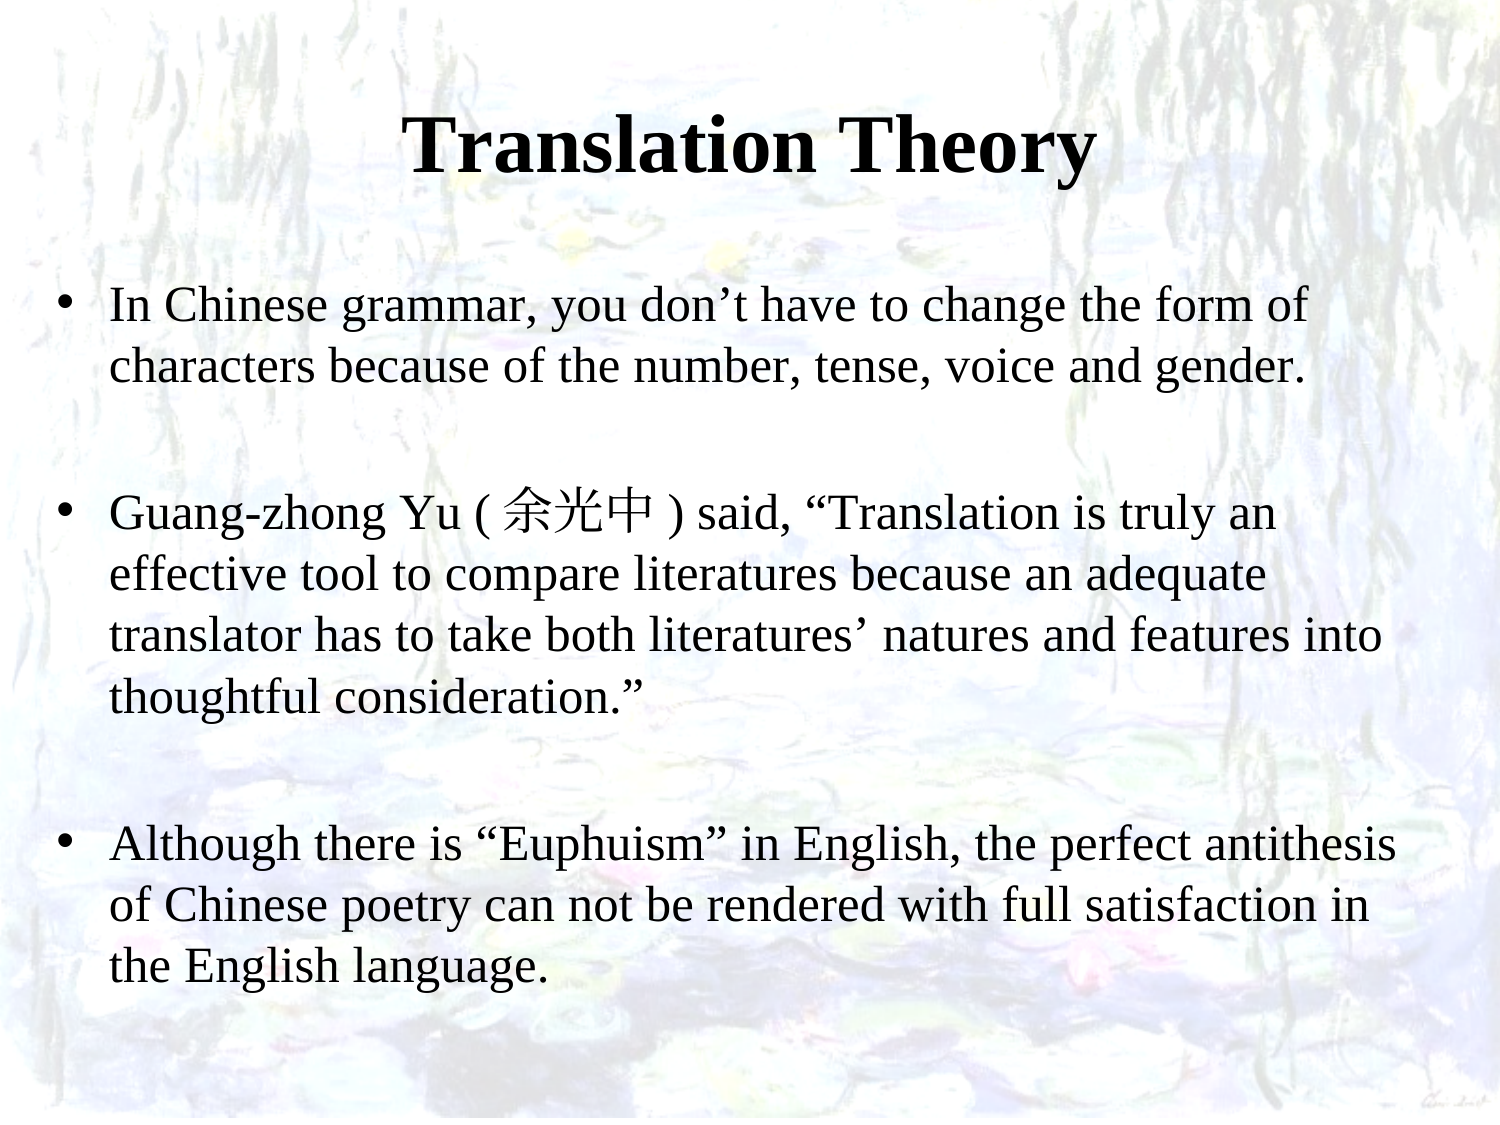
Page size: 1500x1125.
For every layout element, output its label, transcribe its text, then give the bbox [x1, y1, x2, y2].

picture [0, 0, 1500, 1118]
list In Chinese grammar, you don’t have to change the form of characters because of the number, tense, voice and gender. Guang-zhong Yu (余光中) said, “Translation is truly an effective tool to compare literatures because an adequate translator has to take both literatures’ natures and features into thoughtful consideration.” Although there is “Euphuism” in English, the perfect antithesis of Chinese poetry can not be rendered with full satisfaction in the English language. [41, 262, 1459, 1005]
title Translation Theory [75, 45, 1426, 233]
